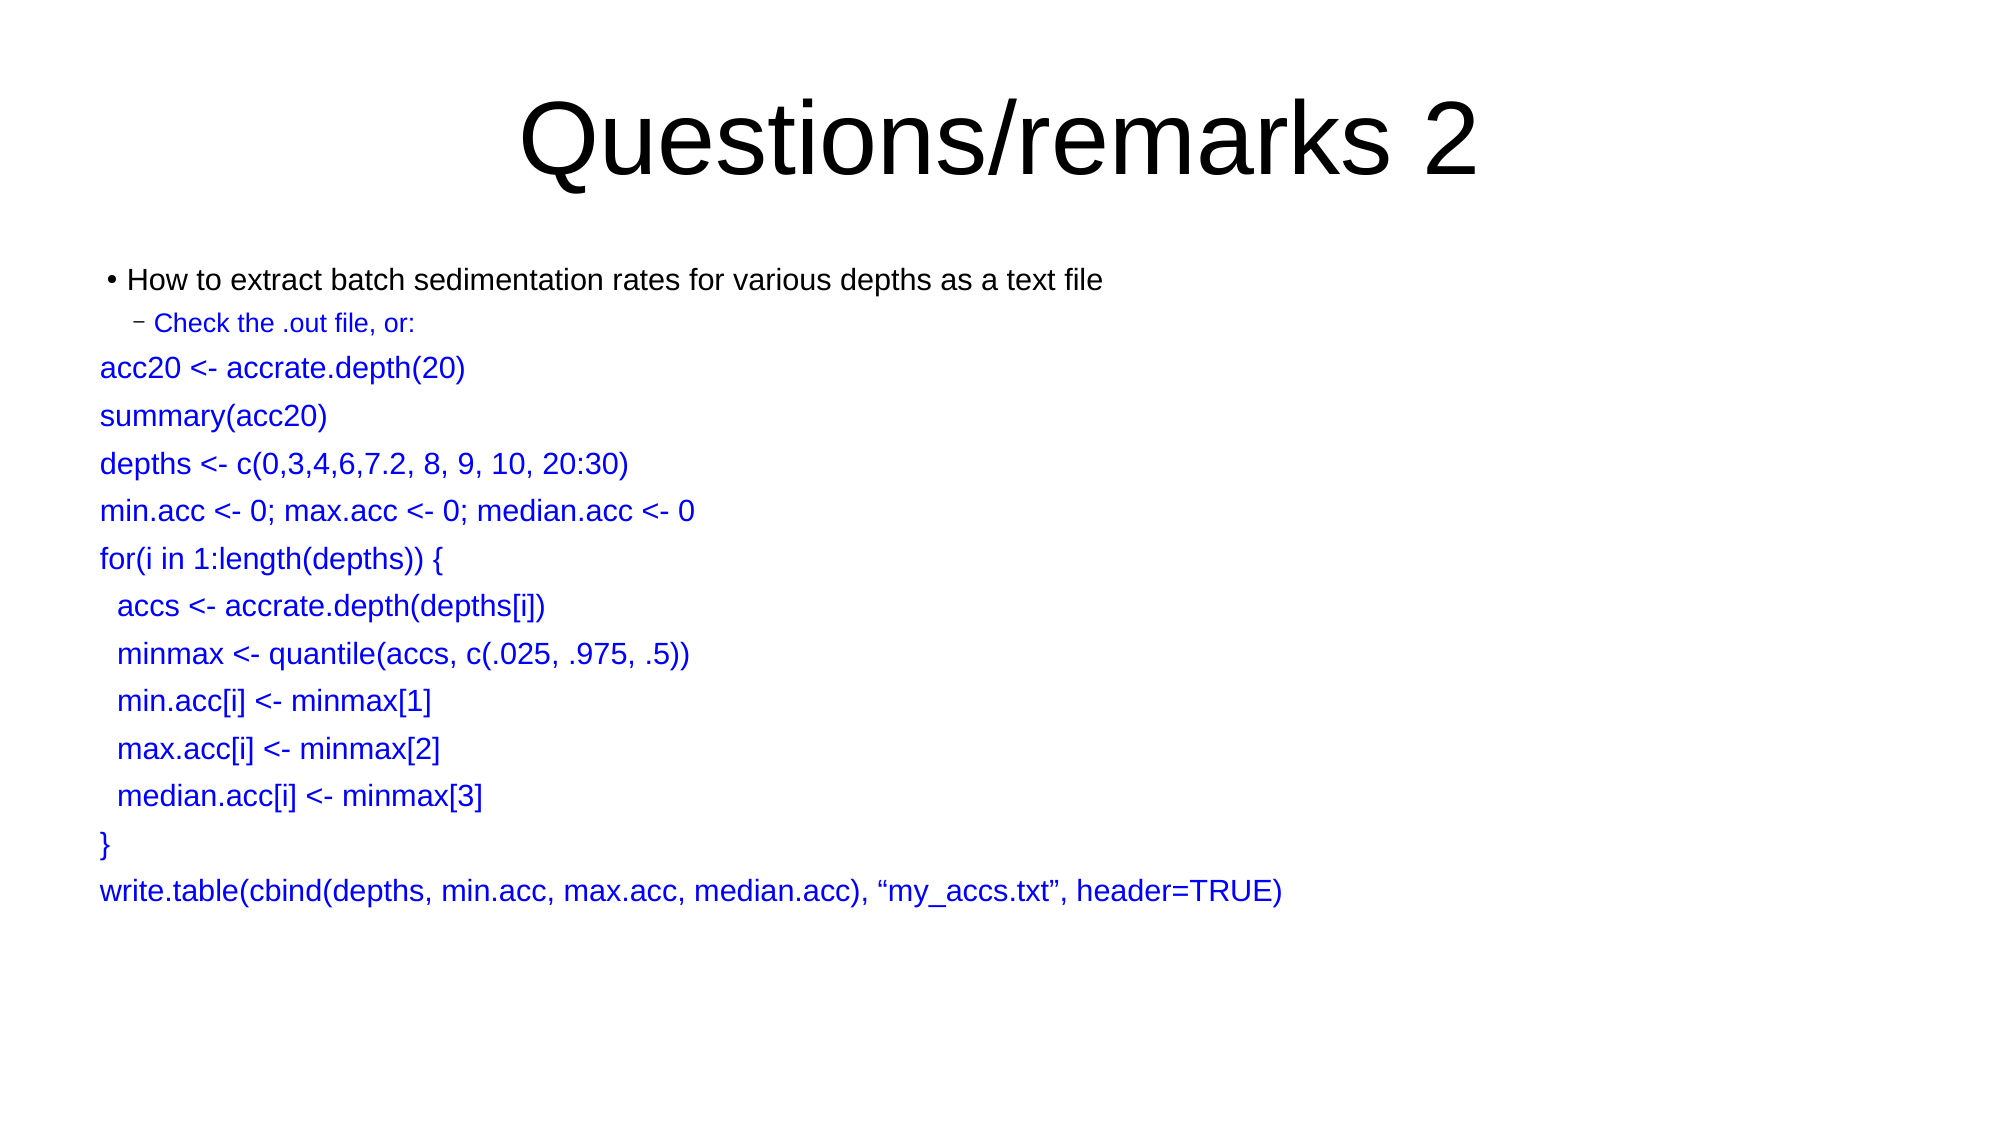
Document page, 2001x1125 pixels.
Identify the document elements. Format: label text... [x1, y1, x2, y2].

list How to extract batch sedimentation rates for various depths as a text file Check the .out file, or: acc20 <- accrate.depth(20) summary(acc20) depths <- c(0,3,4,6,7.2, 8, 9, 10, 20:30) min.acc <- 0; max.acc <- 0; median.acc <- 0 for(i in 1:length(depths)) { accs <- accrate.depth(depths[i]) minmax <- quantile(accs, c(.025, .975, .5)) min.acc[i] <- minmax[1] max.acc[i] <- minmax[2] median.acc[i] <- minmax[3] } write.table(cbind(depths, min.acc, max.acc, median.acc), “my_accs.txt”, header=TRUE) [99, 263, 1900, 916]
title Questions/remarks 2 [99, 44, 1900, 233]
